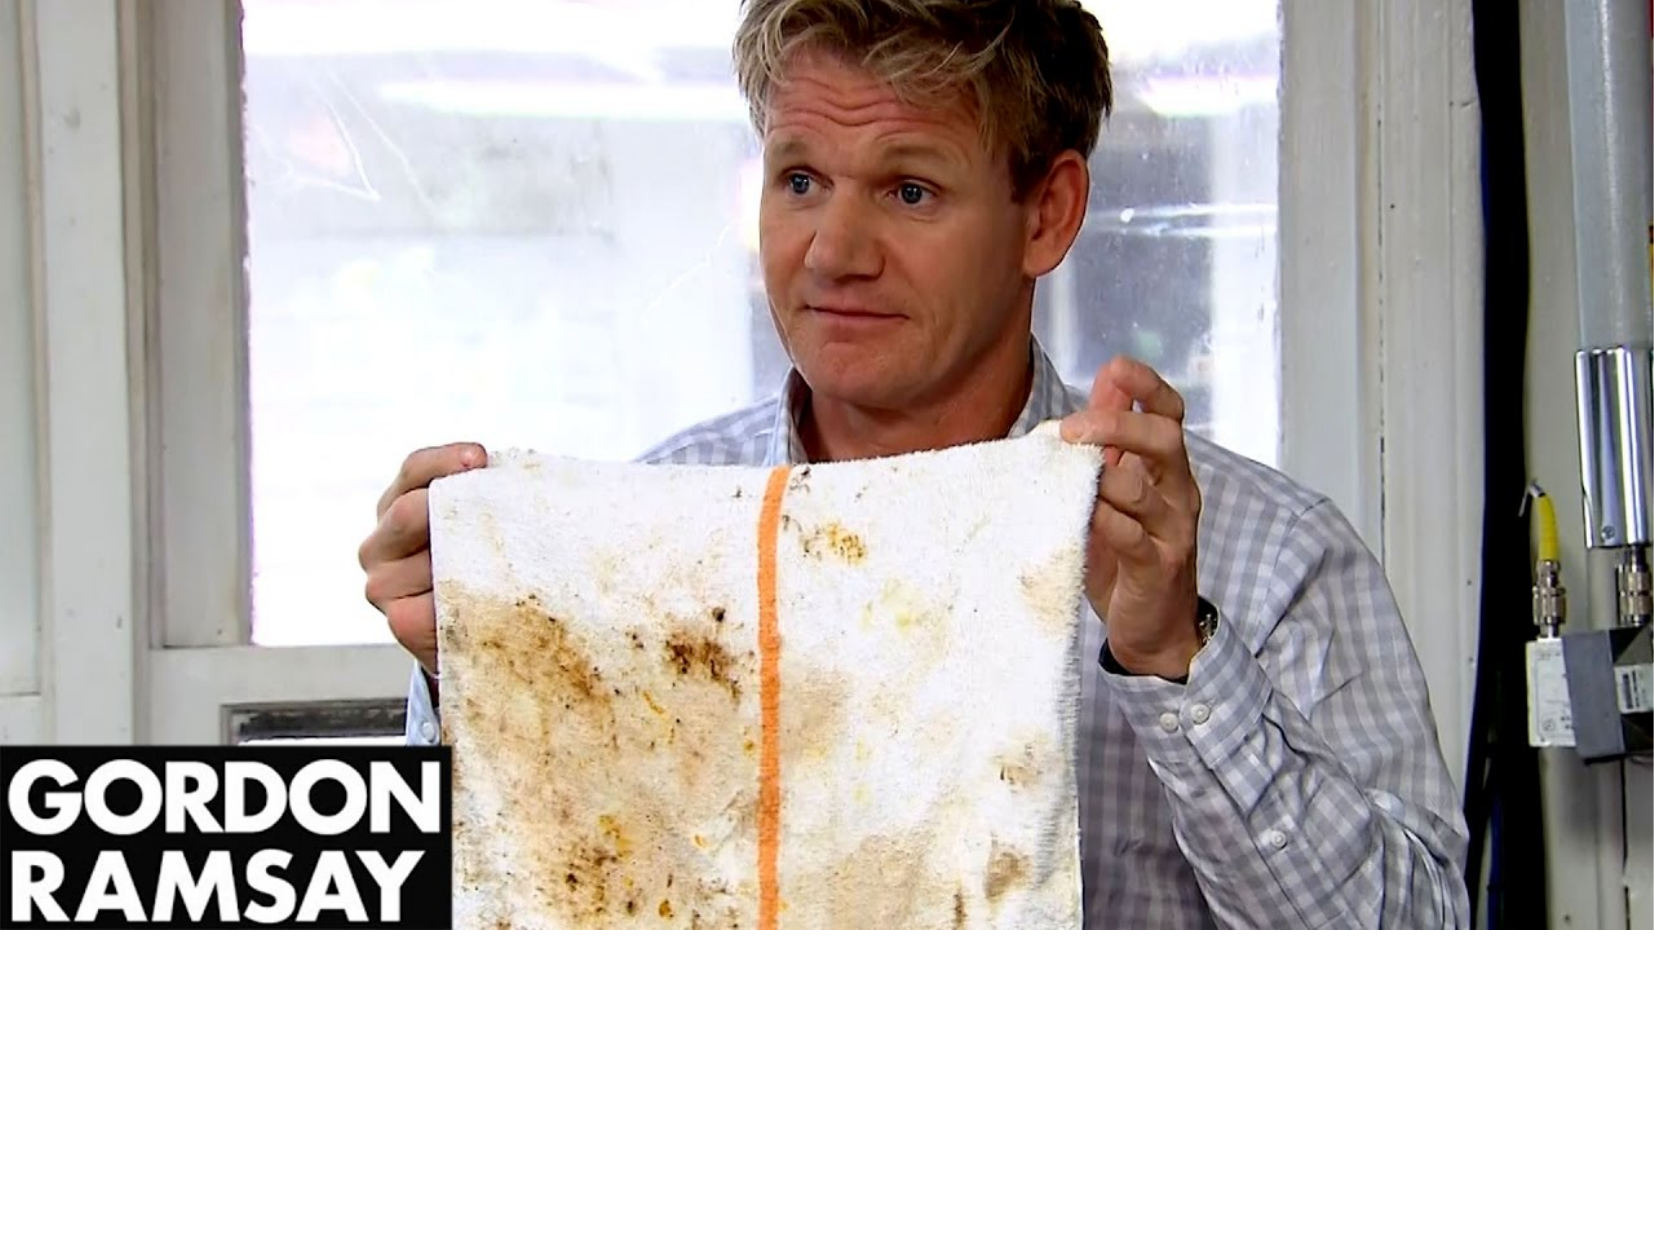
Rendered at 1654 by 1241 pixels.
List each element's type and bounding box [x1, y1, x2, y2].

picture [0, 0, 1654, 931]
